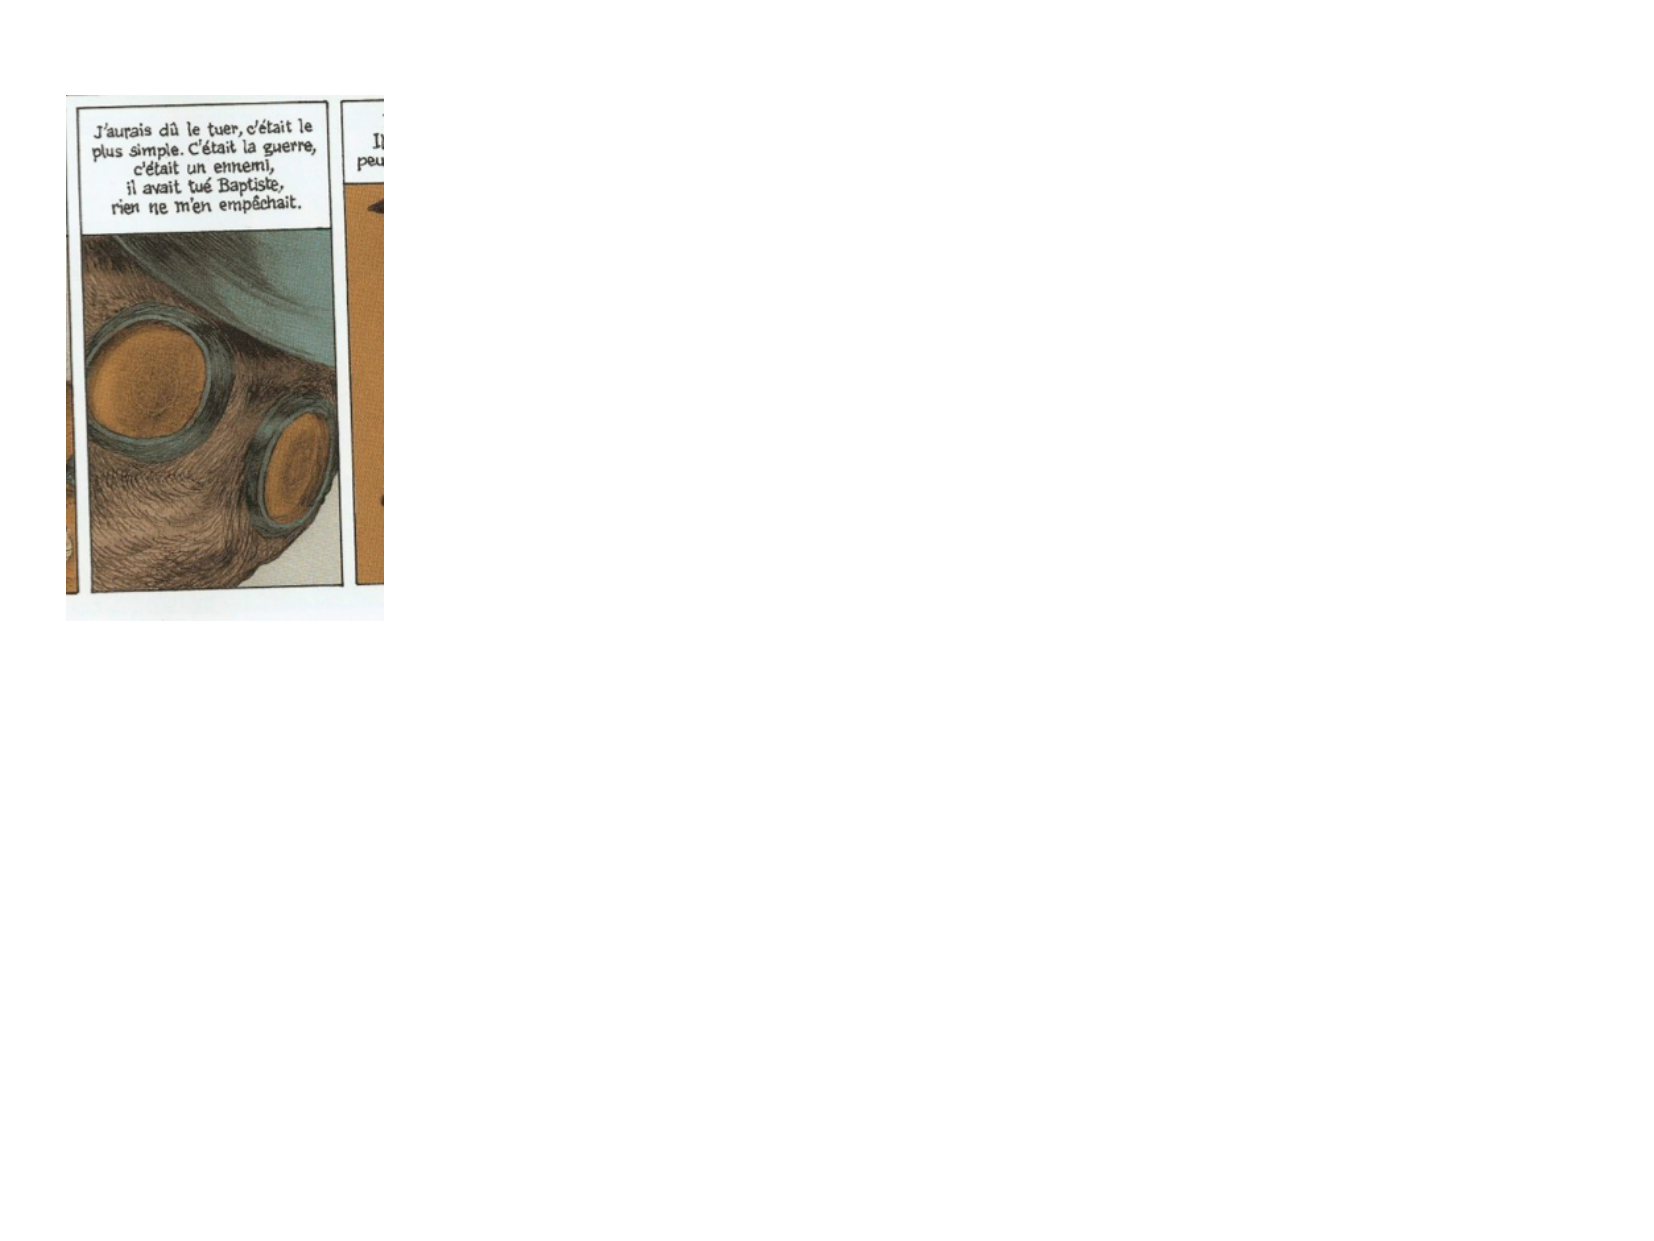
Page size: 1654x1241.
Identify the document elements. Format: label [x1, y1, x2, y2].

picture [66, 95, 384, 621]
